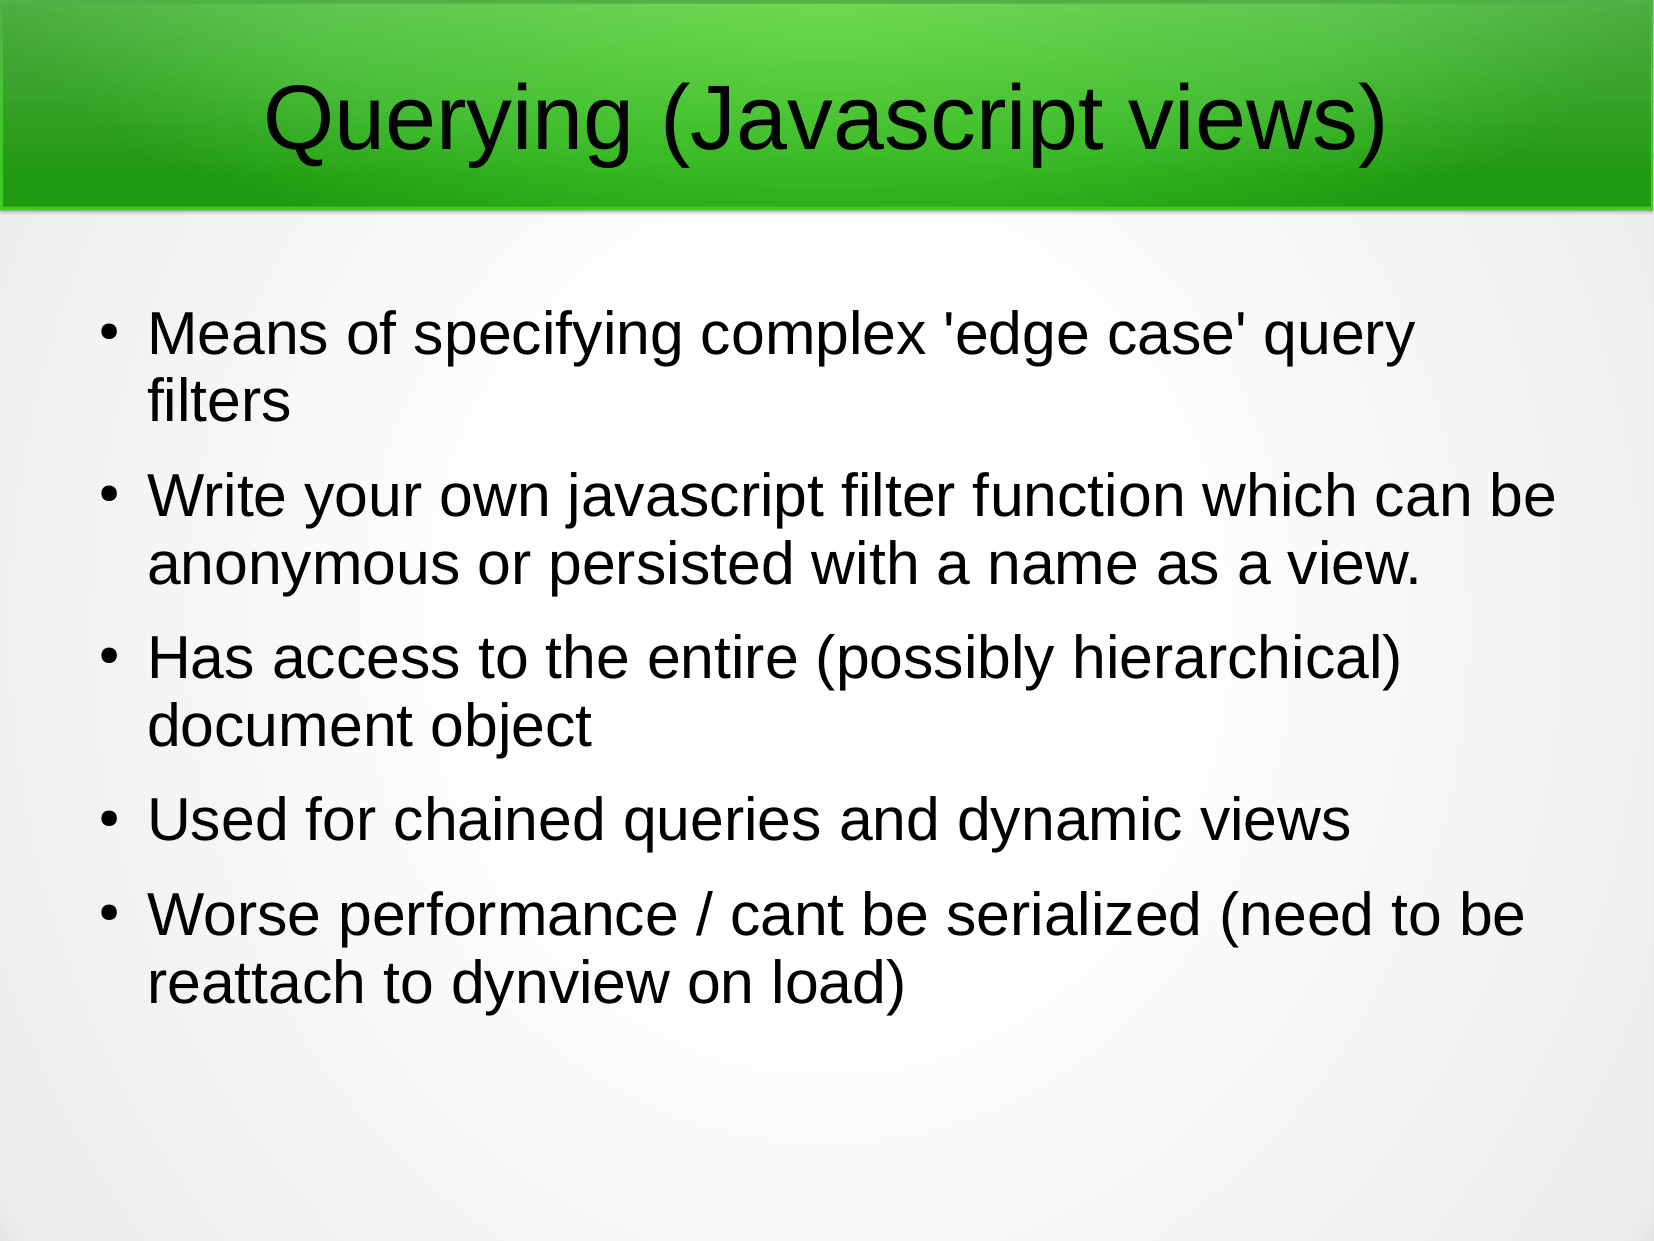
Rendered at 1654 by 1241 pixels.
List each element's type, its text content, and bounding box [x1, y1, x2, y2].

list Means of specifying complex 'edge case' query filters Write your own javascript filter function which can be anonymous or persisted with a name as a view. Has access to the entire (possibly hierarchical) document object Used for chained queries and dynamic views Worse performance / cant be serialized (need to be reattach to dynview on load) [82, 299, 1571, 1019]
title Querying (Javascript views) [82, 47, 1571, 189]
